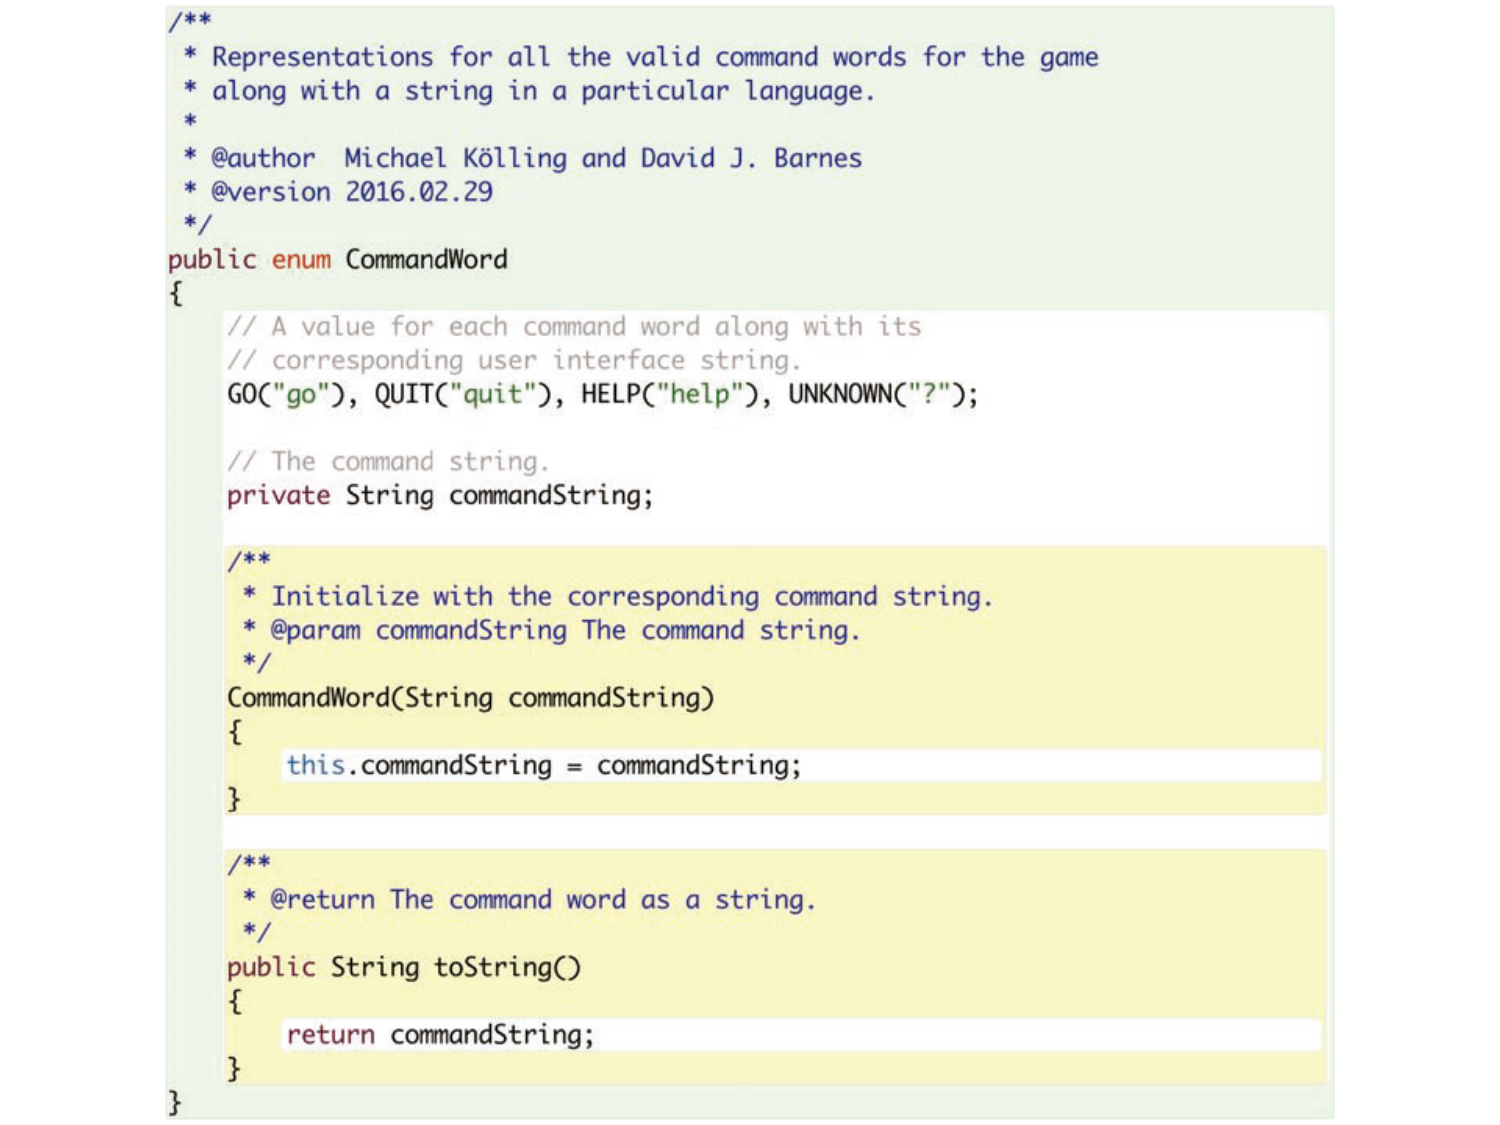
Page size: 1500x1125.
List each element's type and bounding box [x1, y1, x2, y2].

picture [165, 5, 1335, 1120]
